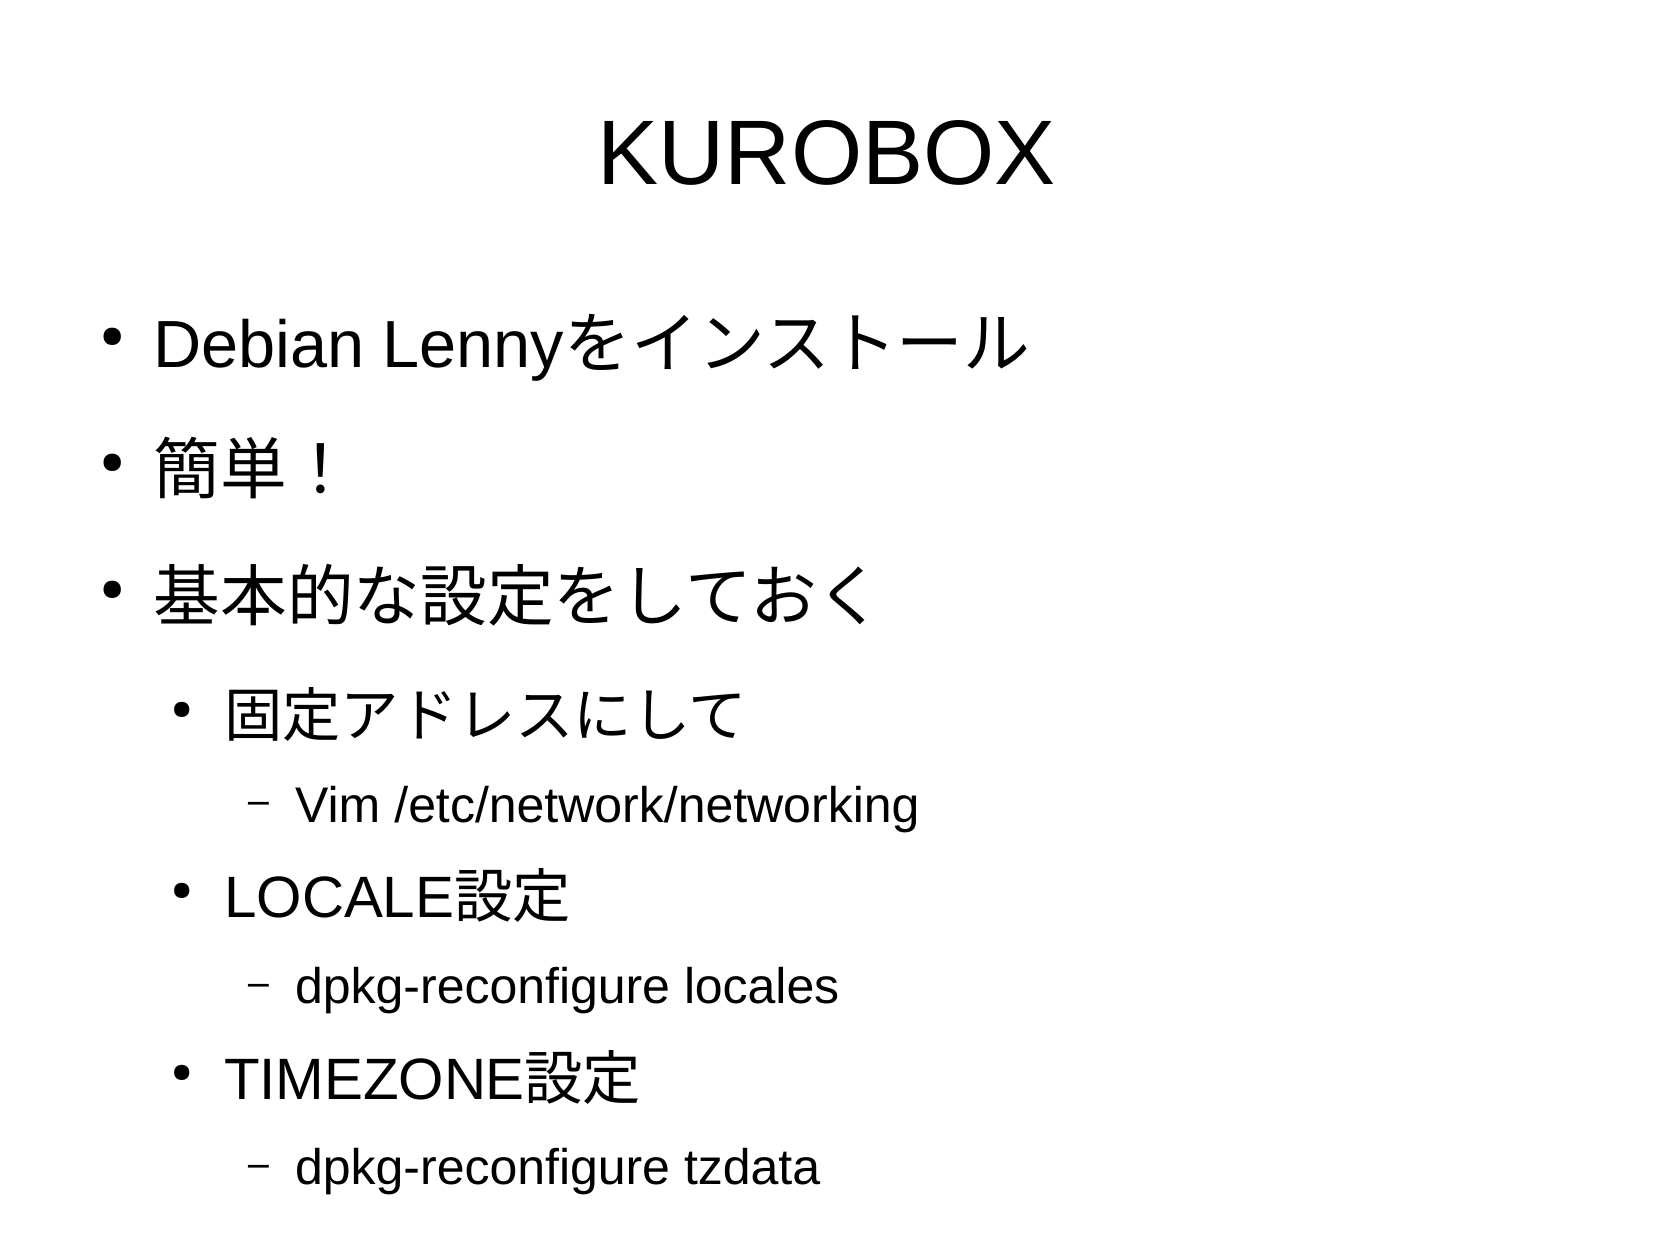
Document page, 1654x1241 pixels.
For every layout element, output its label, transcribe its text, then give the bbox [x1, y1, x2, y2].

list Debian Lennyをインストール 簡単！ 基本的な設定をしておく 固定アドレスにして Vim /etc/network/networking LOCALE設定 dpkg-reconfigure locales TIMEZONE設定 dpkg-reconfigure tzdata [82, 290, 1571, 1134]
title KUROBOX [82, 56, 1571, 250]
